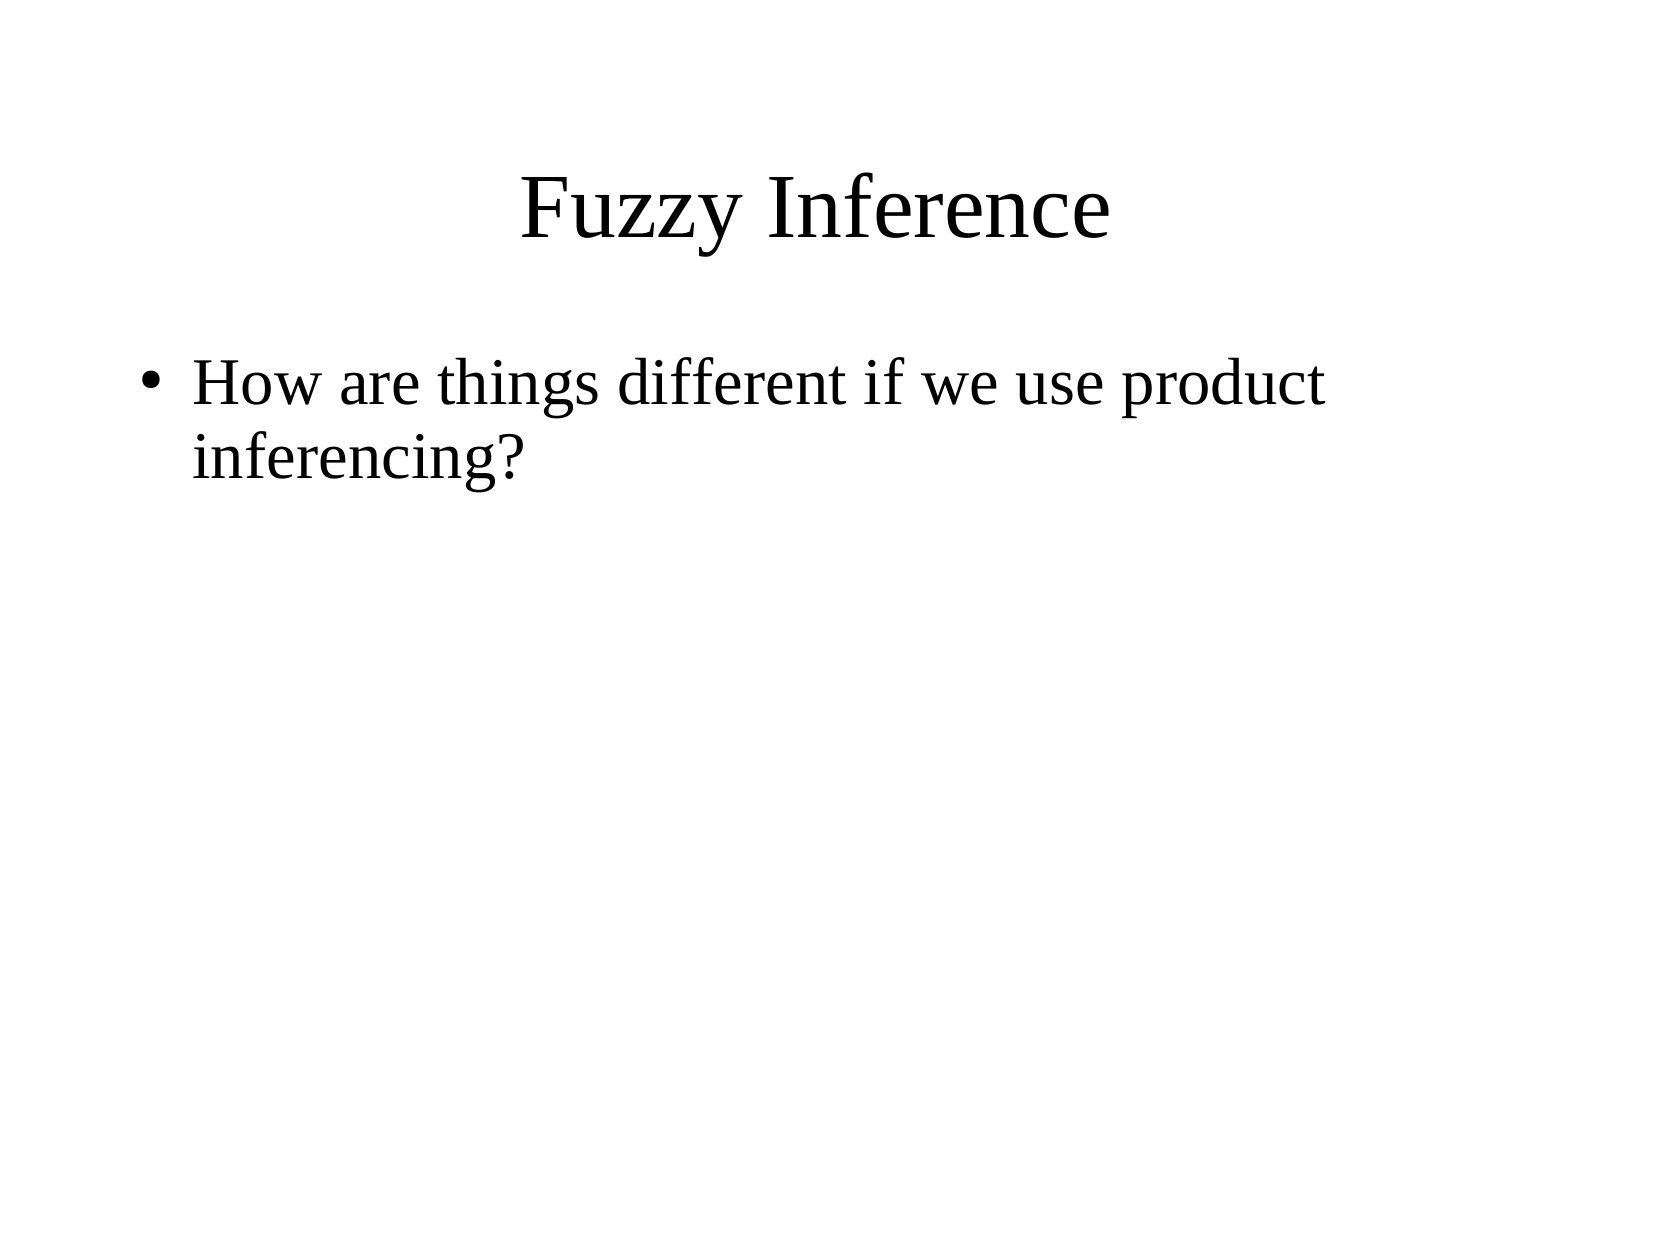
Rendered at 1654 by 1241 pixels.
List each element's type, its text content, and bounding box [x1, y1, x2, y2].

list How are things different if we use product inferencing? [121, 344, 1534, 1127]
title Fuzzy Inference [121, 102, 1534, 311]
